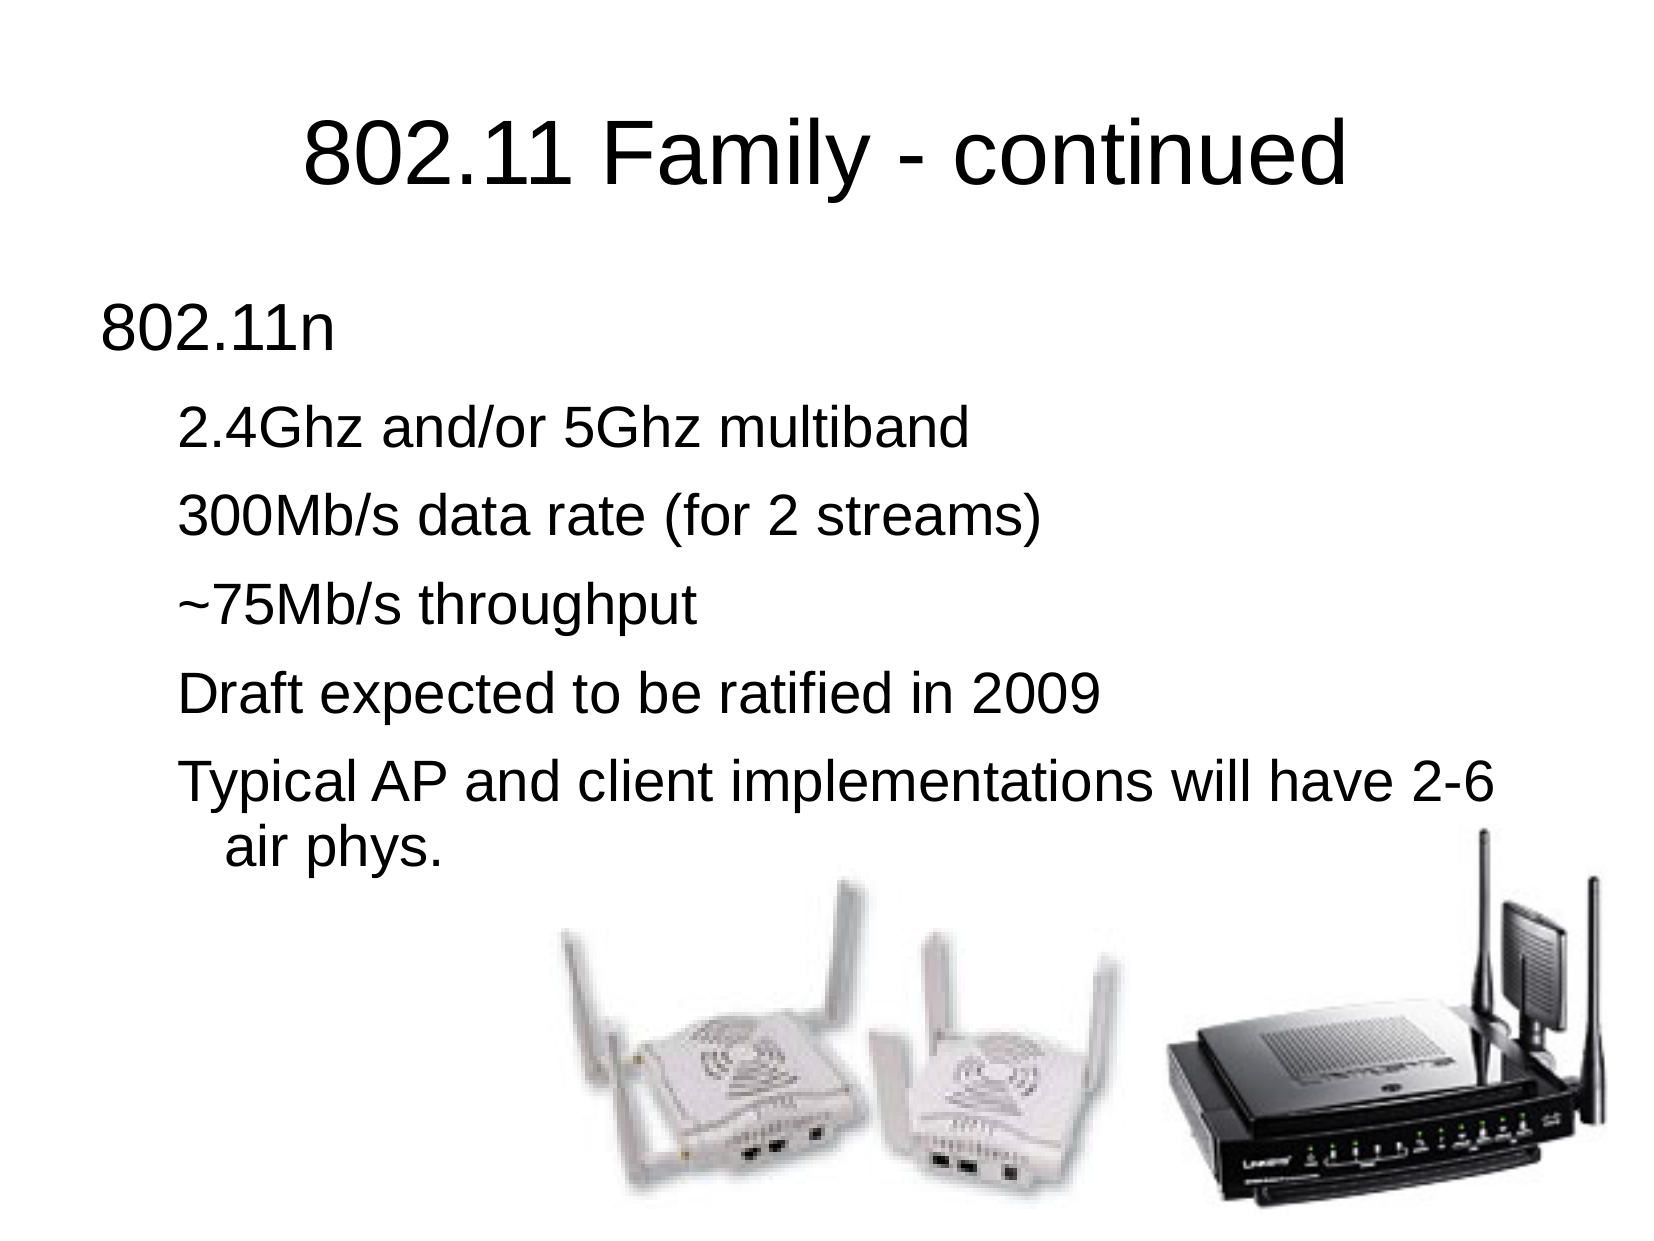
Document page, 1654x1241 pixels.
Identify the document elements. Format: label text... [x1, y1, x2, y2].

picture [549, 864, 1130, 1209]
list 802.11n 2.4Ghz and/or 5Ghz multiband 300Mb/s data rate (for 2 streams) ~75Mb/s throughput Draft expected to be ratified in 2009 Typical AP and client implementations will have 2-6 air phys. [82, 290, 1571, 1094]
title 802.11 Family - continued [82, 56, 1571, 250]
picture [1162, 824, 1613, 1215]
